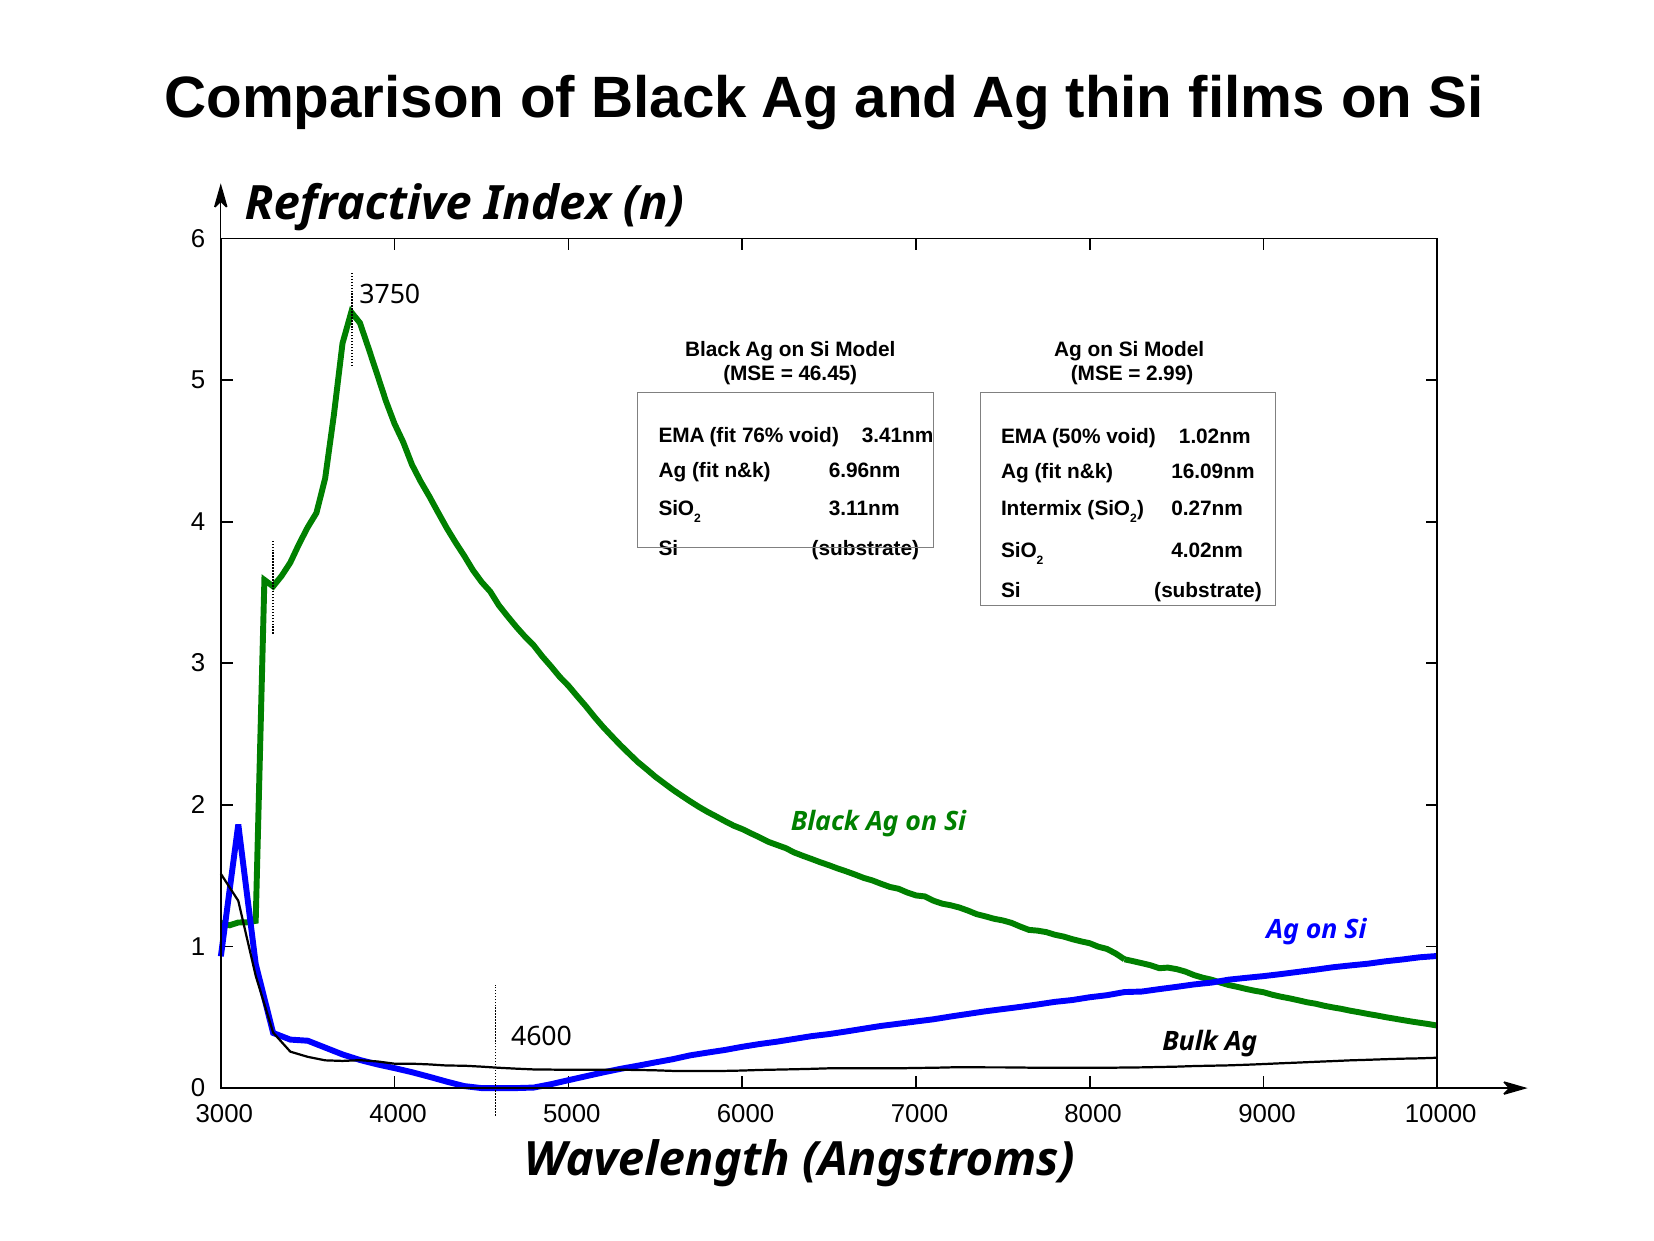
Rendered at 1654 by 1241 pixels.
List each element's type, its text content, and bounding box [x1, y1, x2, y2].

text_box Black Ag on Si Model (MSE = 46.45) [670, 330, 911, 392]
text_box EMA (fit 76% void) 3.41nm Ag (fit n&k) 6.96nm SiO2 3.11nm Si (substrate) [643, 405, 949, 556]
text_box EMA (fit 76% void) 3.41nm Ag (fit n&k) 6.96nm SiO2 3.11nm Si (substrate) [643, 405, 933, 547]
text_box EMA (50% void) 1.02nm Ag (fit n&k) 16.09nm Intermix (SiO2) 0.27nm SiO2 4.02nm Si (substrate) [986, 405, 1275, 598]
title Comparison of Black Ag and Ag thin films on Si [80, 0, 1569, 113]
picture [57, 113, 1619, 1217]
text_box Ag on Si Model (MSE = 2.99) [1039, 330, 1225, 392]
